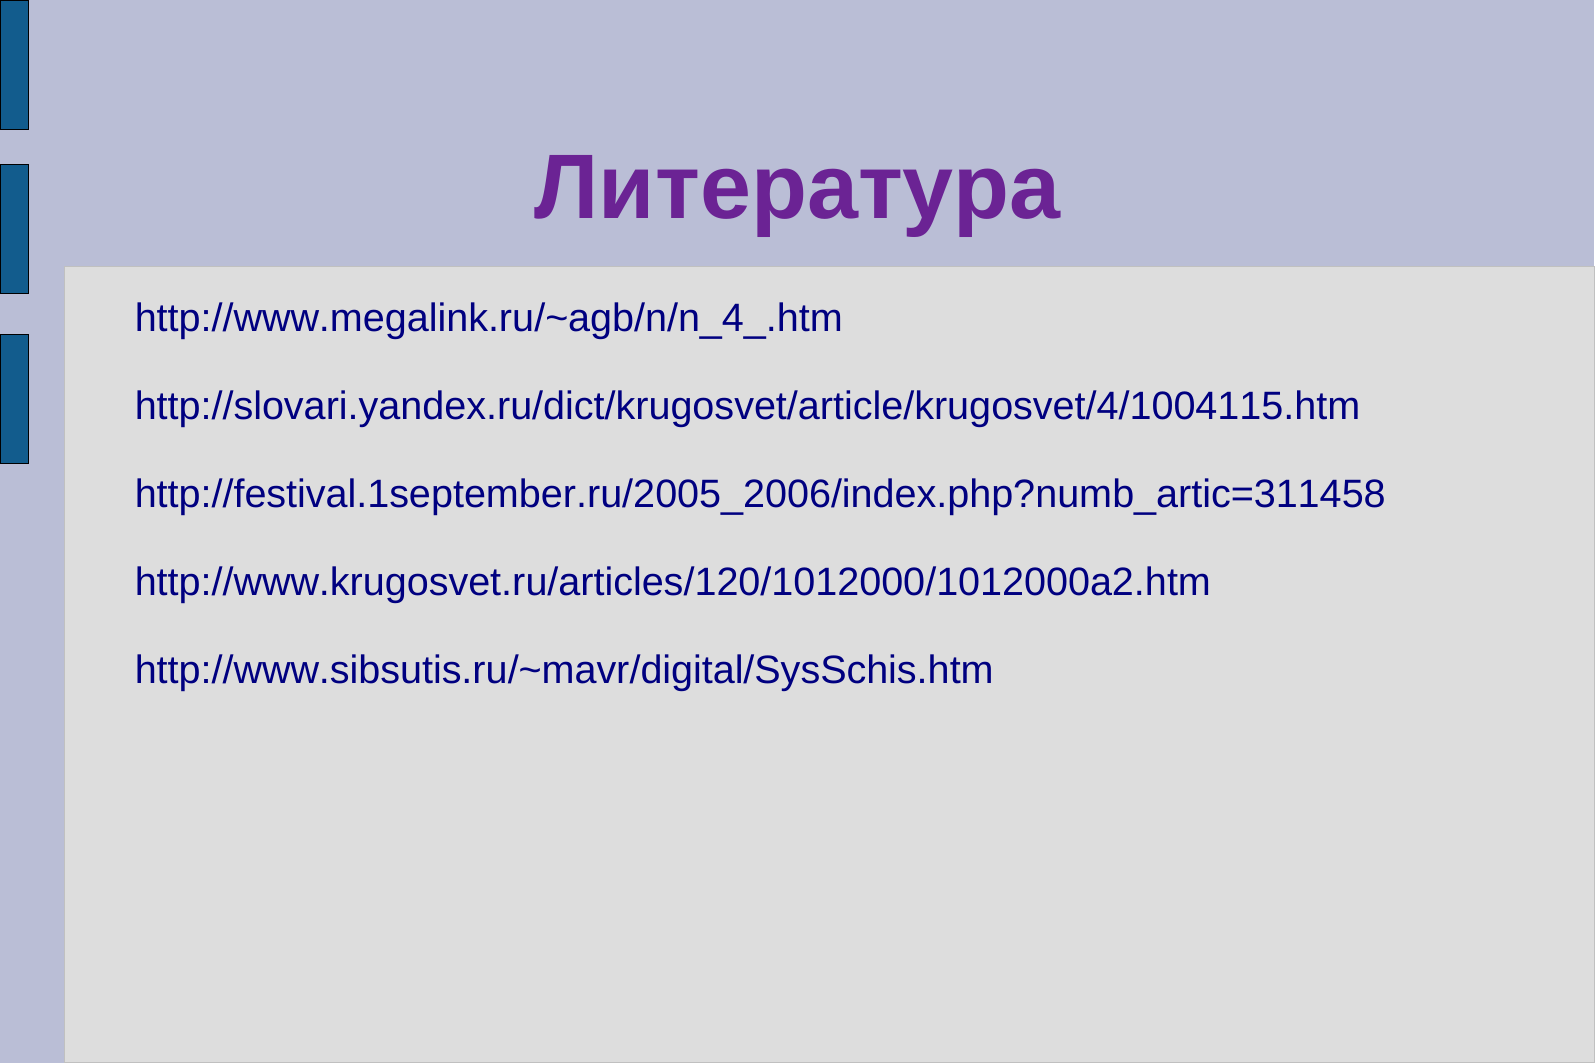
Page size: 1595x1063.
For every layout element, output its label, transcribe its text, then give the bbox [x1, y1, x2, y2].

title Литература [117, 98, 1479, 276]
list http://www.megalink.ru/~agb/n/n_4_.htm http://slovari.yandex.ru/dict/krugosvet/article/krugosvet/4/1004115.htm http://festival.1september.ru/2005_2006/index.php?numb_artic=311458 http://www.krugosvet.ru/articles/120/1012000/1012000a2.htm http://www.sibsutis.ru/~mavr/digital/SysSchis.htm [117, 295, 1479, 966]
